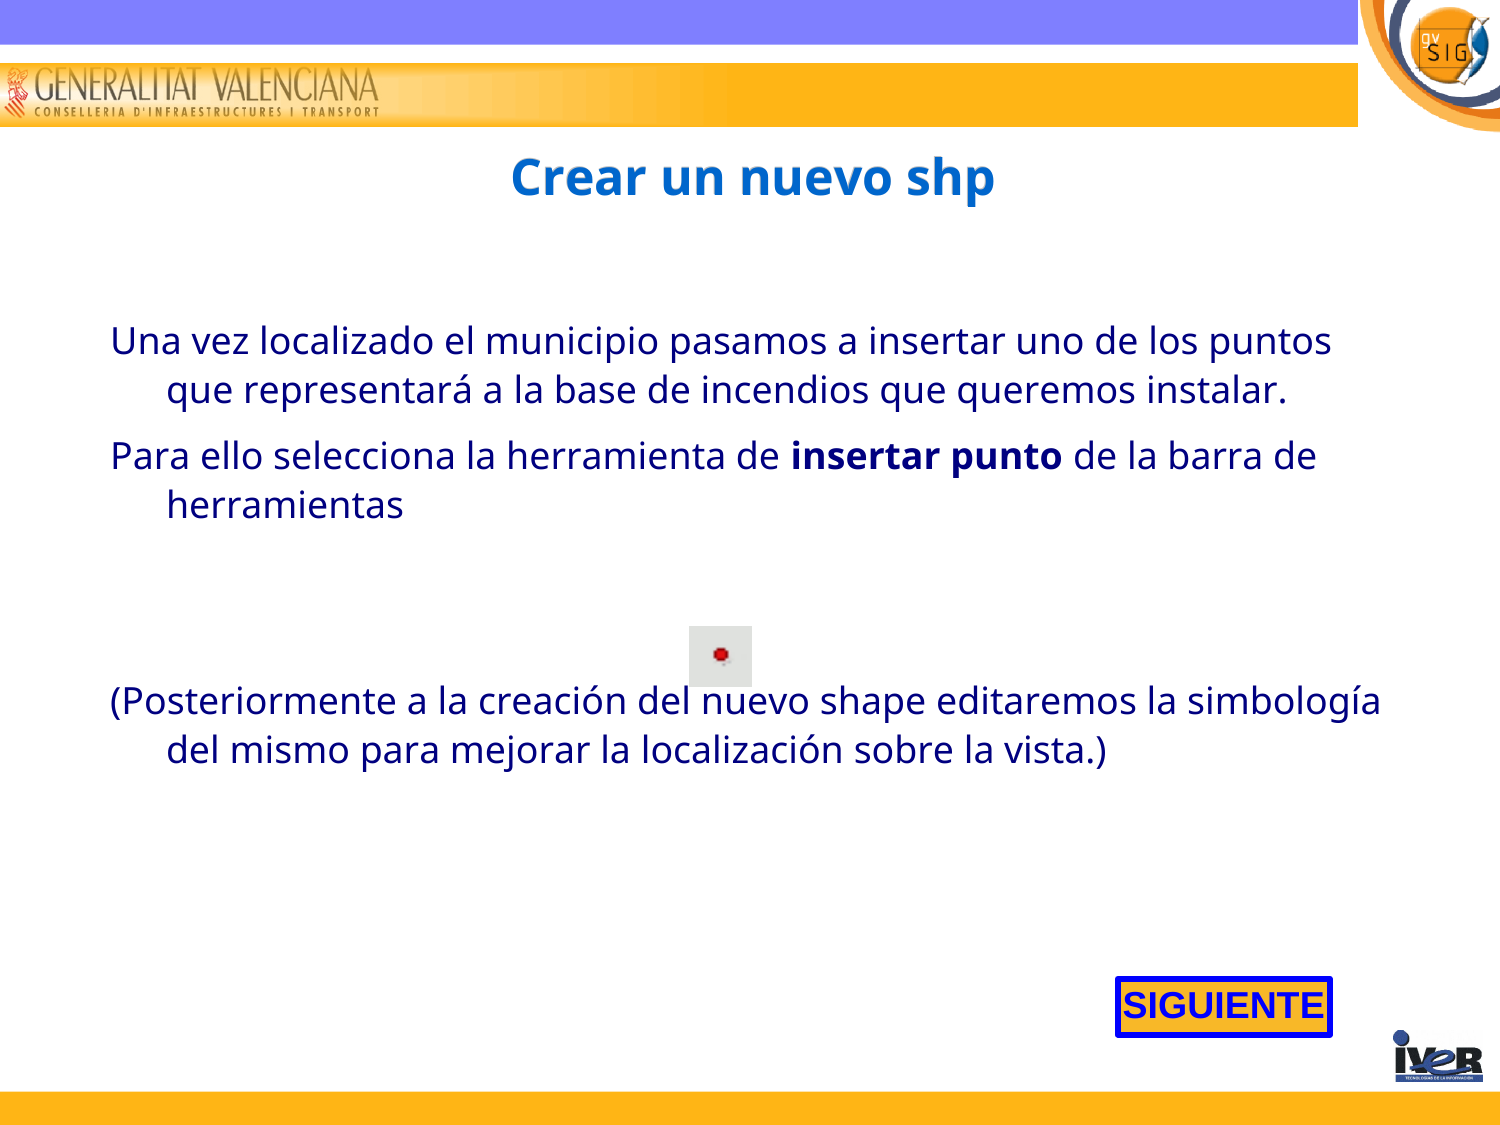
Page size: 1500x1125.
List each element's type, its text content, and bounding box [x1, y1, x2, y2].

picture [1358, 0, 1500, 133]
picture [689, 626, 752, 687]
picture [1393, 1030, 1483, 1082]
list Una vez localizado el municipio pasamos a insertar uno de los puntos que representará a la base de incendios que queremos instalar. Para ello selecciona la herramienta de insertar punto de la barra de herramientas (Posteriormente a la creación del nuevo shape editaremos la simbología del mismo para mejorar la localización sobre la vista.) [110, 315, 1391, 1022]
text_box SIGUIENTE [1117, 978, 1330, 1035]
title Crear un nuevo shp [113, 74, 1394, 276]
